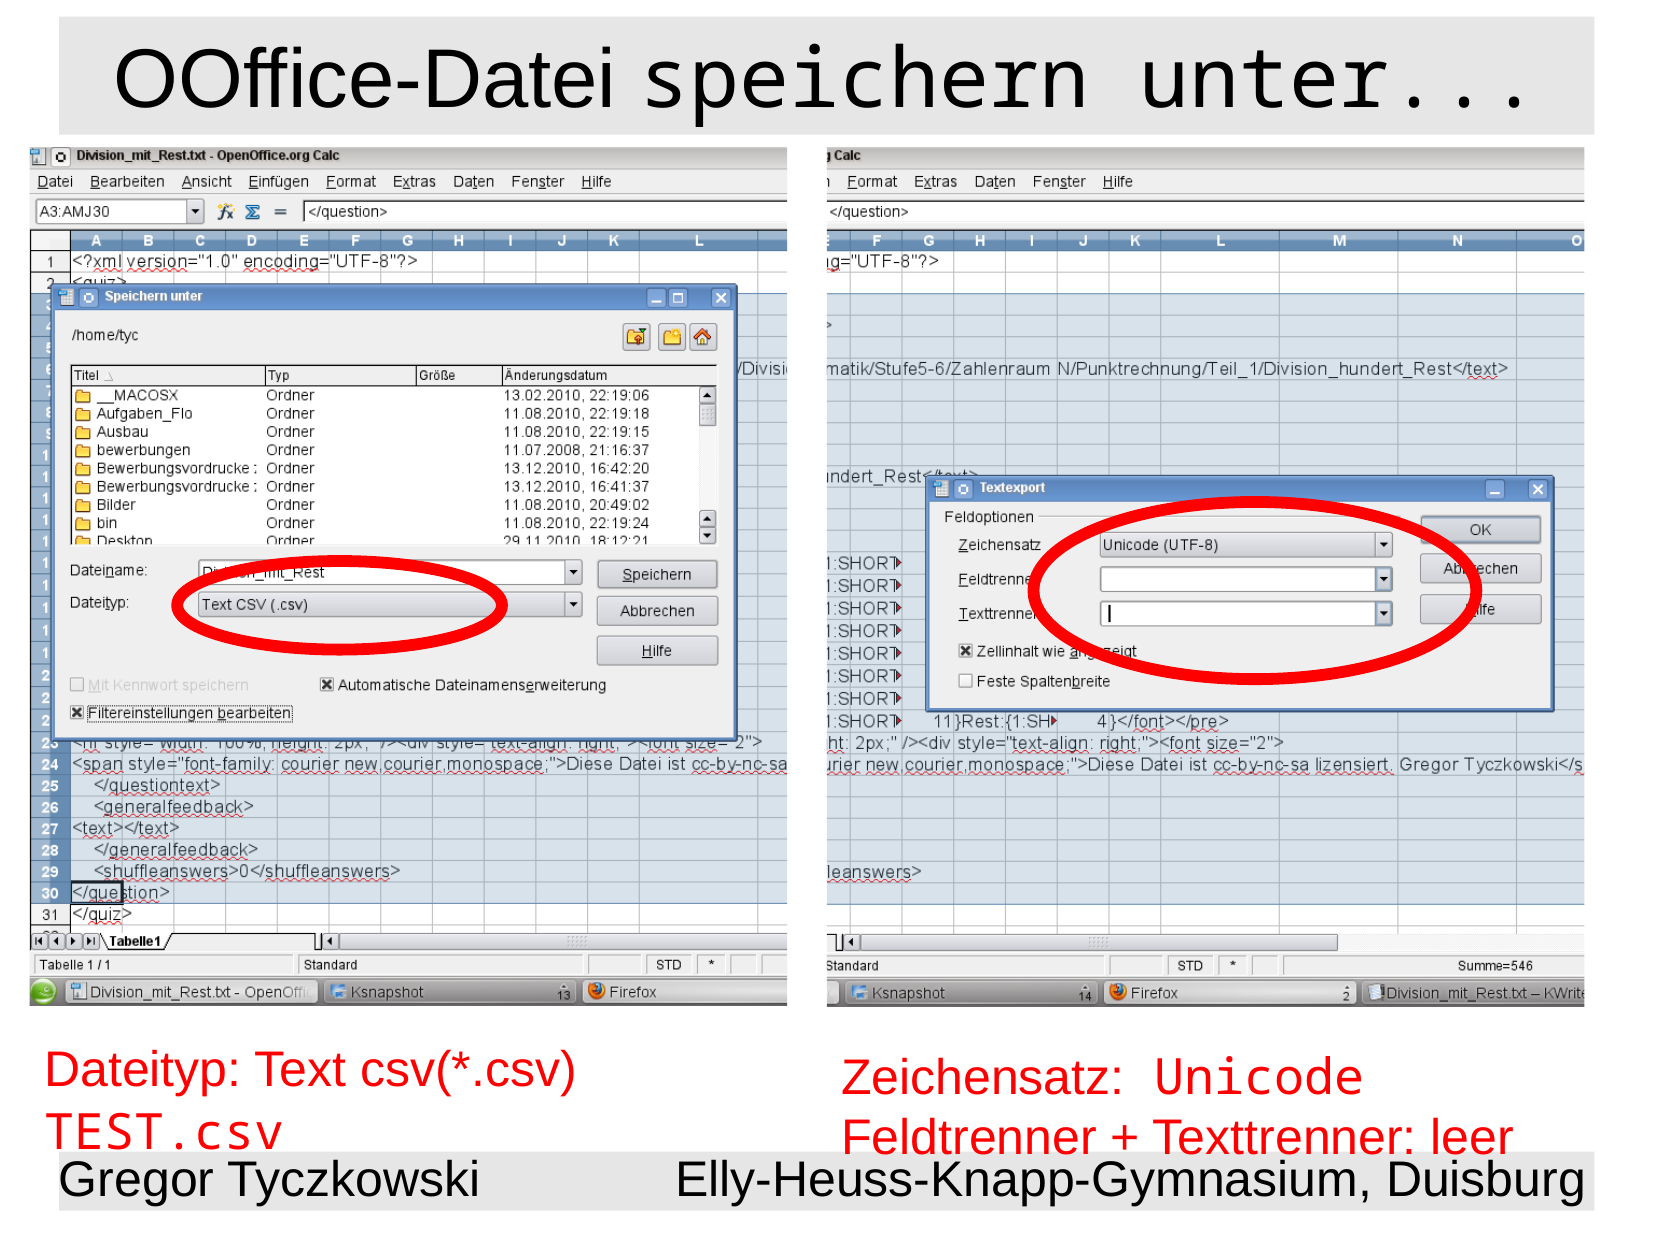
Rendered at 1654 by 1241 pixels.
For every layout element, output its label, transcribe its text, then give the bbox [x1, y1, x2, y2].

title OOffice-Datei speichern unter... [59, 16, 1595, 135]
text_box Dateityp: Text csv(*.csv) TEST.csv [29, 1033, 827, 1191]
list Gregor Tyczkowski Elly-Heuss-Knapp-Gymnasium, Duisburg [59, 1164, 1595, 1211]
picture [29, 147, 788, 1006]
picture [826, 147, 1585, 1007]
text_box Zeichensatz: Unicode Feldtrenner + Texttrenner: leer [826, 1033, 1654, 1164]
